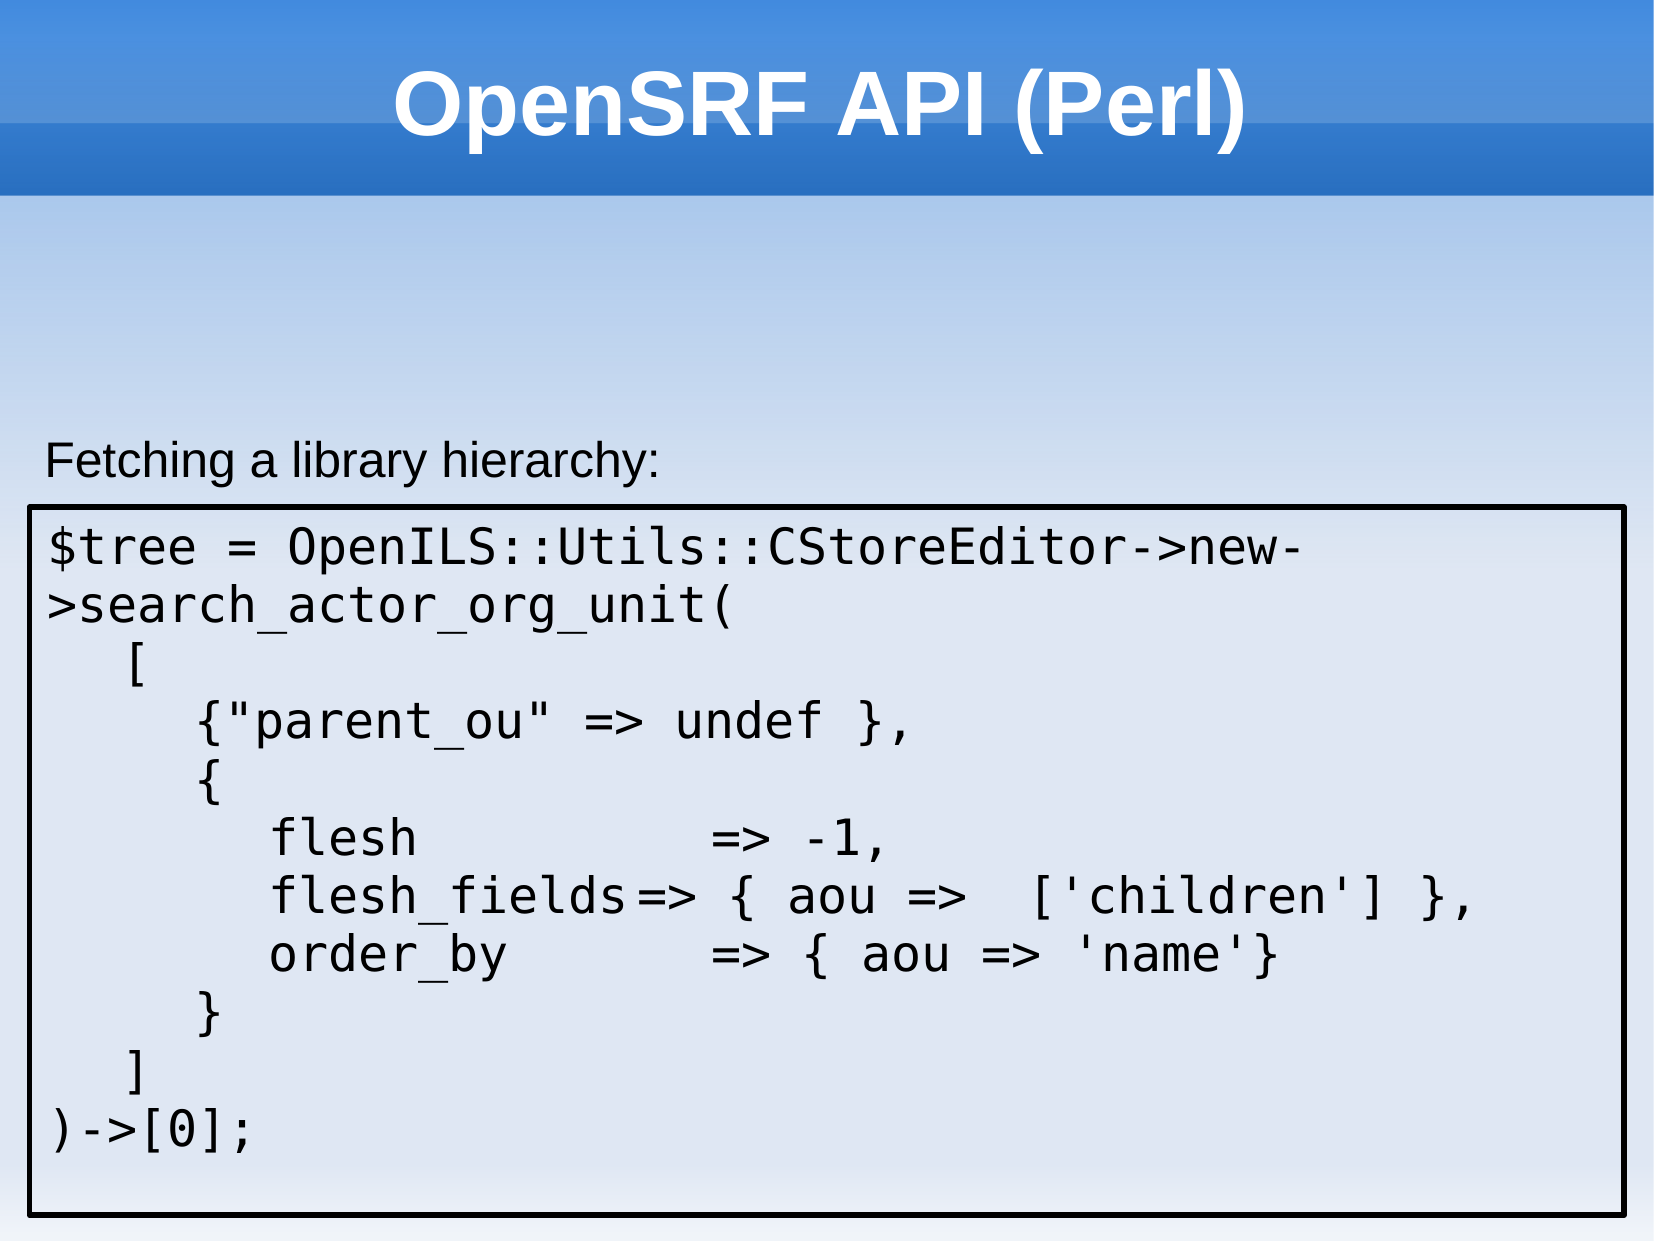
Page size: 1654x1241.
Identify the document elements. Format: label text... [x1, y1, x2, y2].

text_box Fetching a library hierarchy: [29, 425, 1034, 502]
text_box $tree = OpenILS::Utils::CStoreEditor->new->search_actor_org_unit( [ {"parent_ou" => undef }, { flesh => -1, flesh_fields => { aou => ['children'] }, order_by => { aou => 'name'} } ] )->[0]; [29, 507, 1625, 1216]
title OpenSRF API (Perl) [76, 0, 1565, 208]
picture [0, 0, 1654, 1241]
